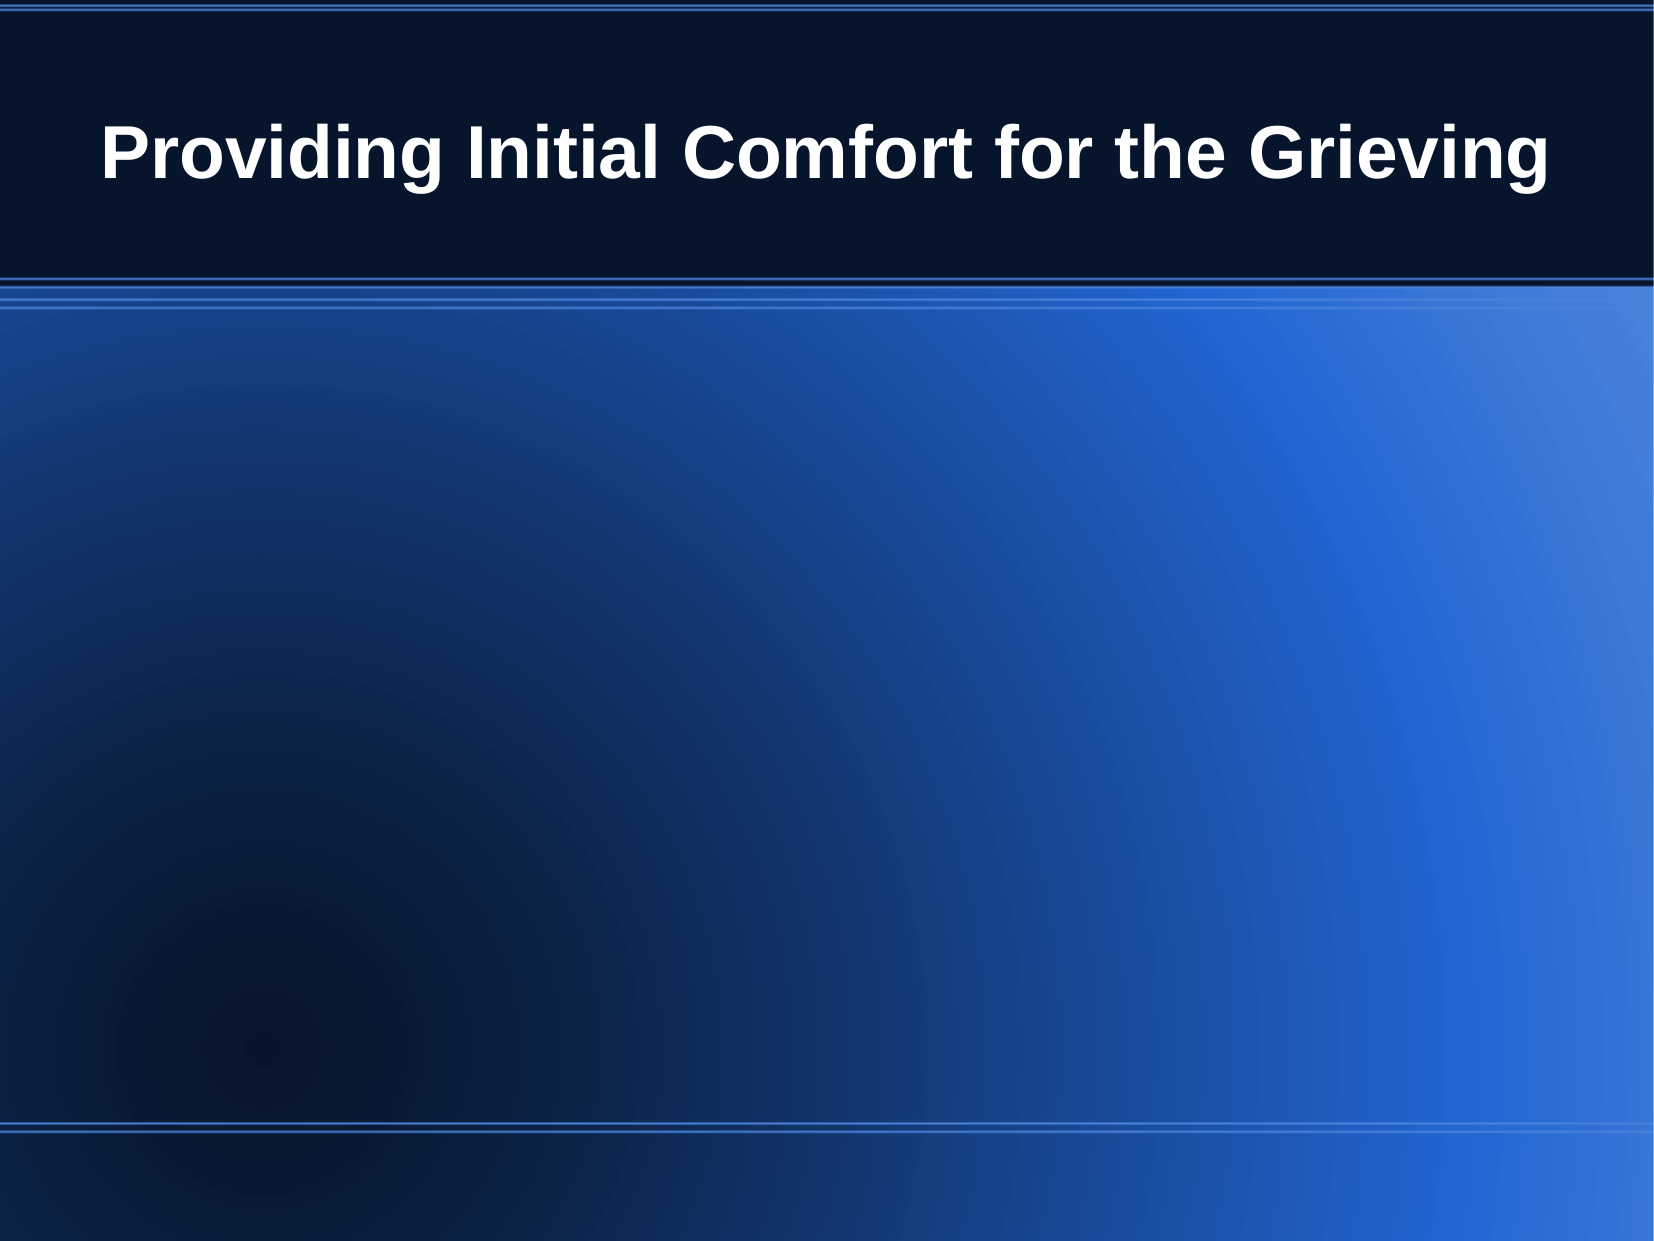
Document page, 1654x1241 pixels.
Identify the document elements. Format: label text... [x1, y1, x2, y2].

picture [0, 0, 1654, 1241]
title Providing Initial Comfort for the Grieving [82, 49, 1571, 257]
